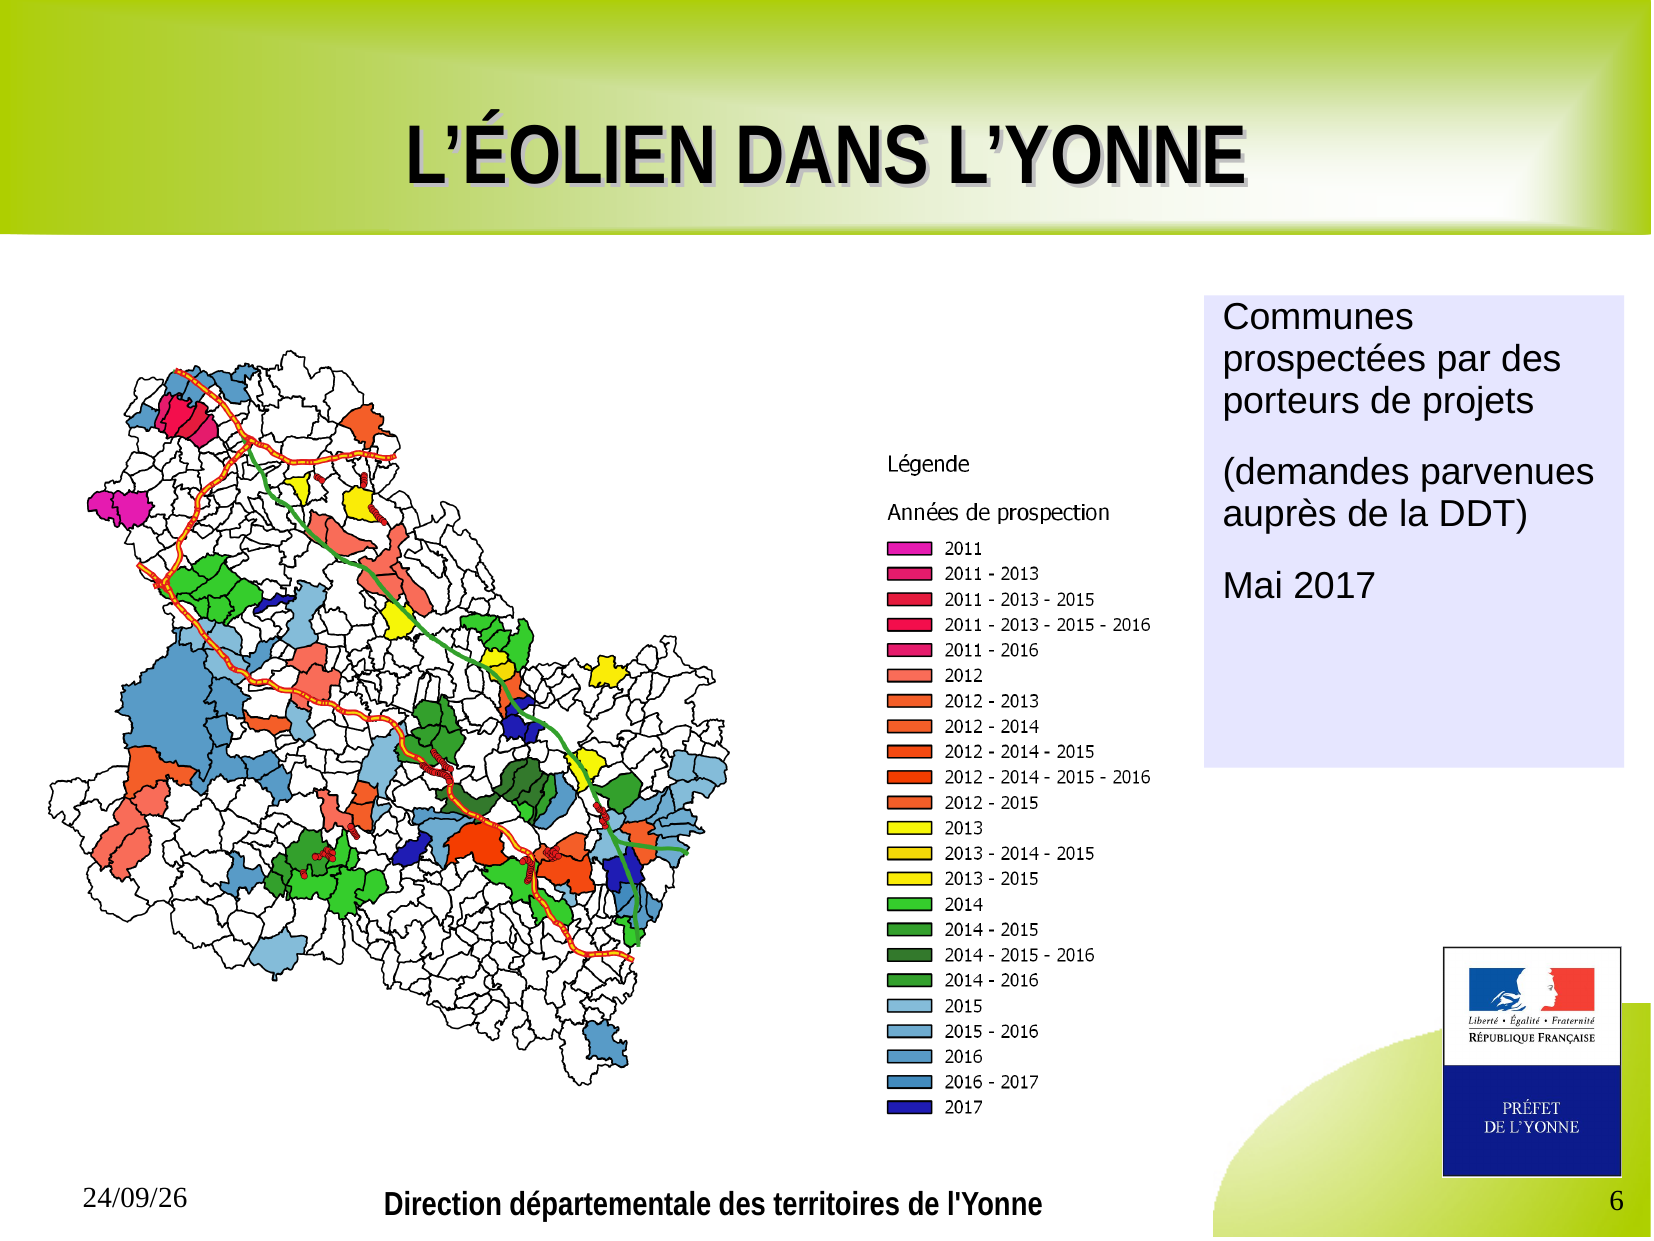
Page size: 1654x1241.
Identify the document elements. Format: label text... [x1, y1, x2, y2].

list Communes prospectées par des porteurs de projets (demandes parvenues auprès de la DDT) Mai 2017 [1204, 295, 1625, 768]
picture [29, 295, 1204, 1153]
title L’ÉOLIEN DANS L’YONNE [82, 49, 1571, 257]
